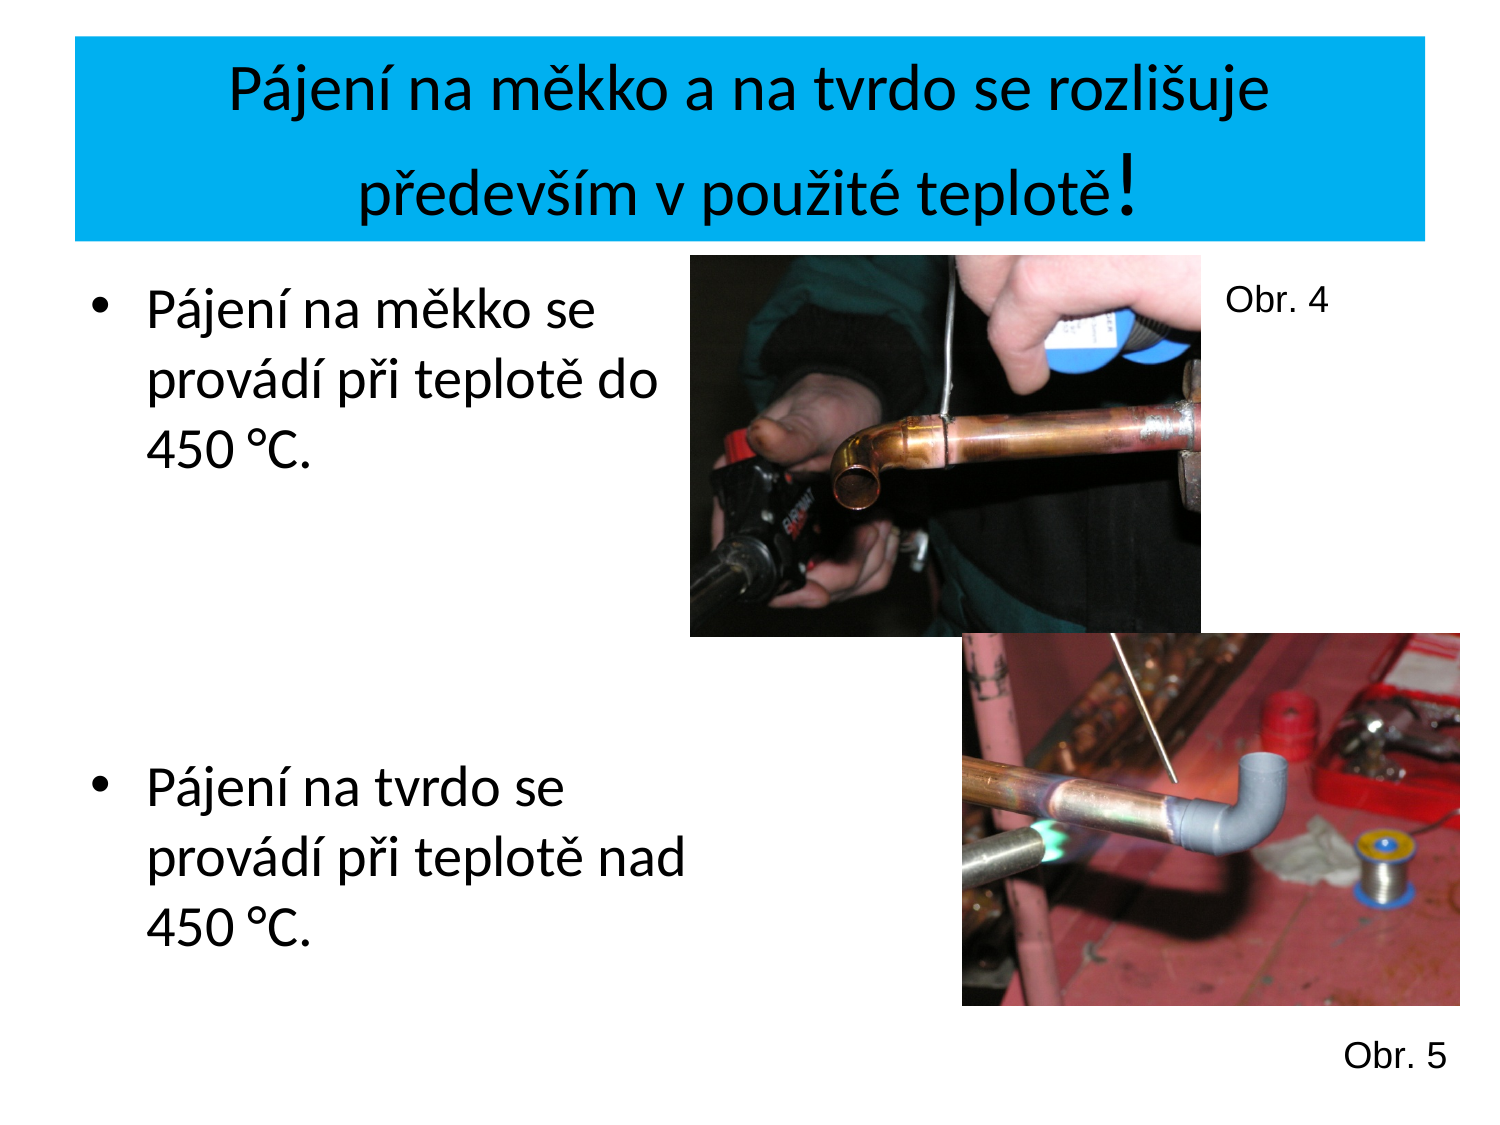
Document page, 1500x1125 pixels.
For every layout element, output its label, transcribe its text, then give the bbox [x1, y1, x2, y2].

text_box Obr. 5 [1328, 1023, 1463, 1084]
text_box Obr. 4 [1210, 267, 1345, 328]
picture [962, 633, 1460, 1006]
title Pájení na měkko a na tvrdo se rozlišuje především v použité teplotě! [75, 36, 1426, 242]
text_box [690, 255, 1201, 637]
list Pájení na měkko se provádí při teplotě do 450 °C. Pájení na tvrdo se provádí při teplotě nad 450 °C. [75, 262, 738, 1051]
